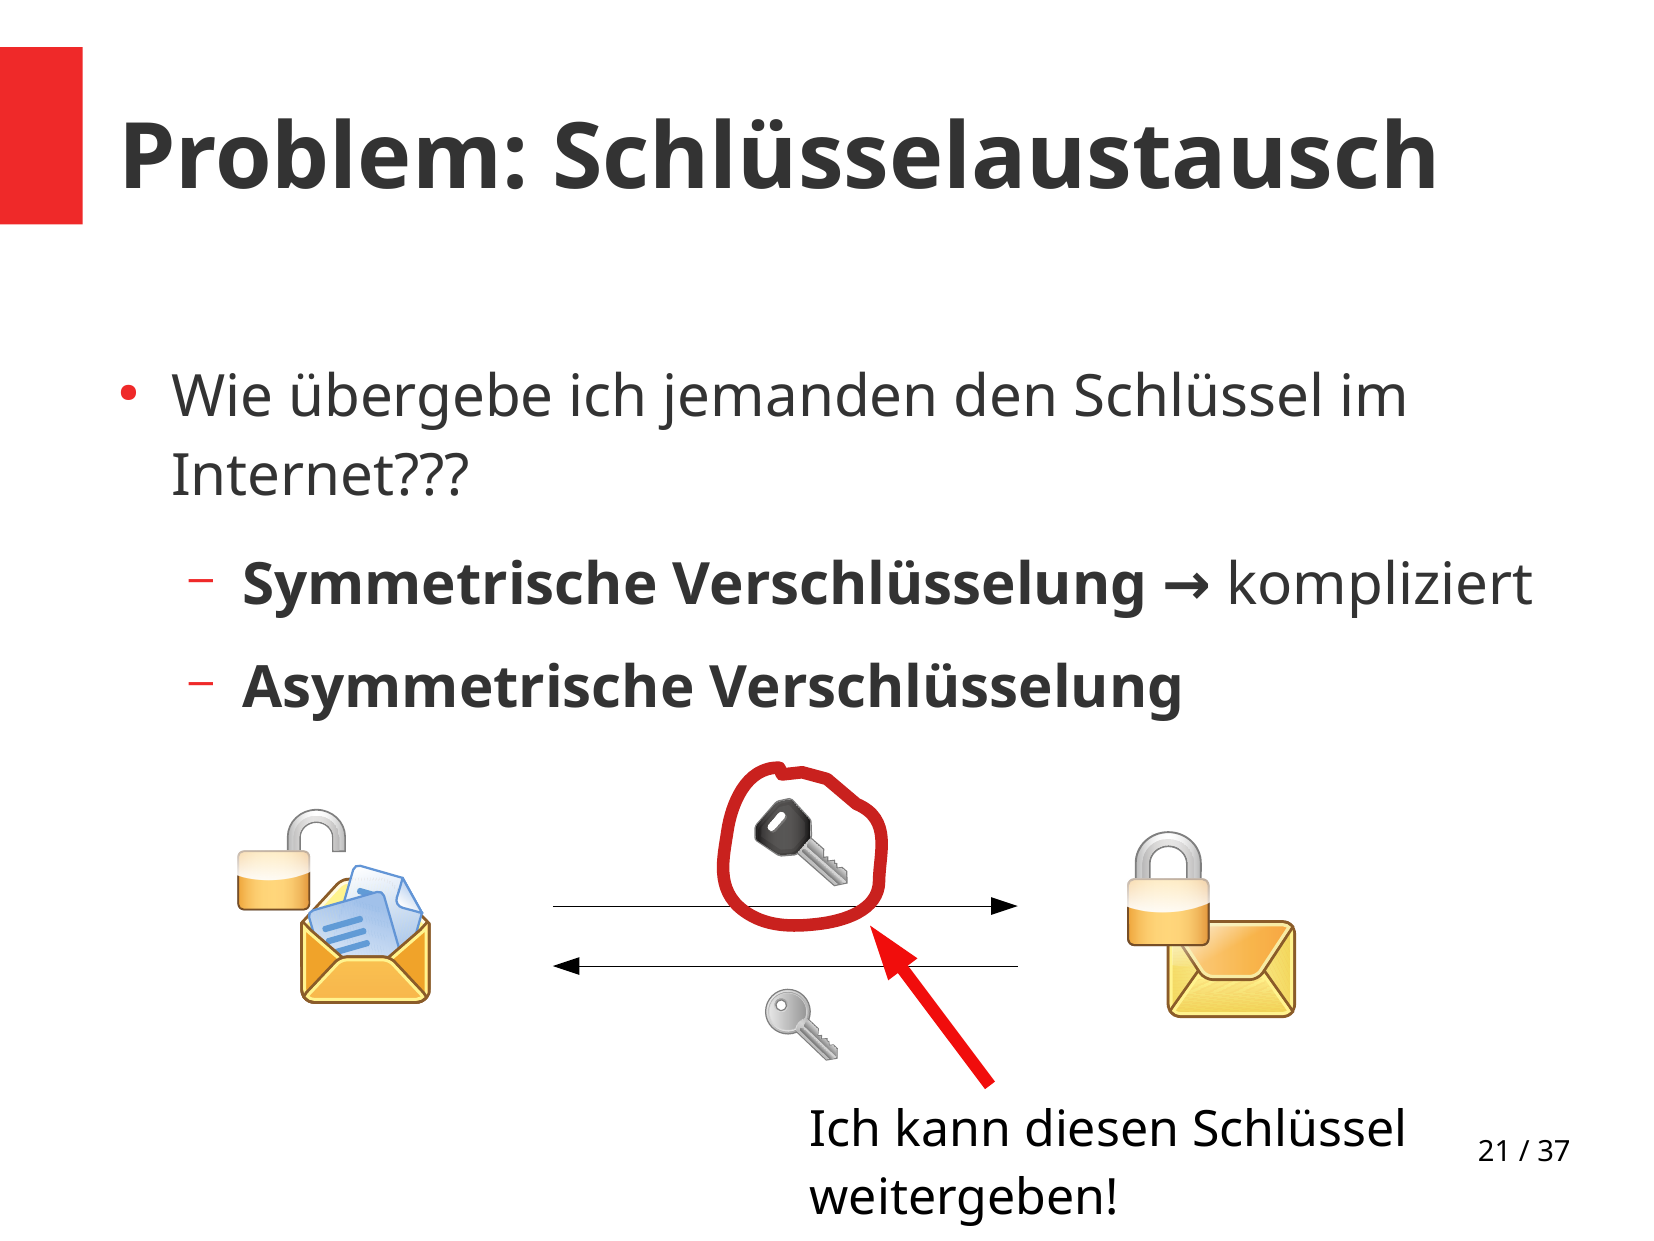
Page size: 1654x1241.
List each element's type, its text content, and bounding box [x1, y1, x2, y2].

picture [752, 793, 850, 891]
picture [1104, 825, 1315, 1051]
picture [759, 982, 843, 1066]
picture [224, 803, 450, 1021]
list Wie übergebe ich jemanden den Schlüssel im Internet??? Symmetrische Verschlüsselung → kompliziert Asymmetrische Verschlüsselung [100, 354, 1573, 781]
text_box Ich kann diesen Schlüssel weitergeben! [795, 1085, 1531, 1241]
title Problem: Schlüsselaustausch [118, 45, 1571, 260]
